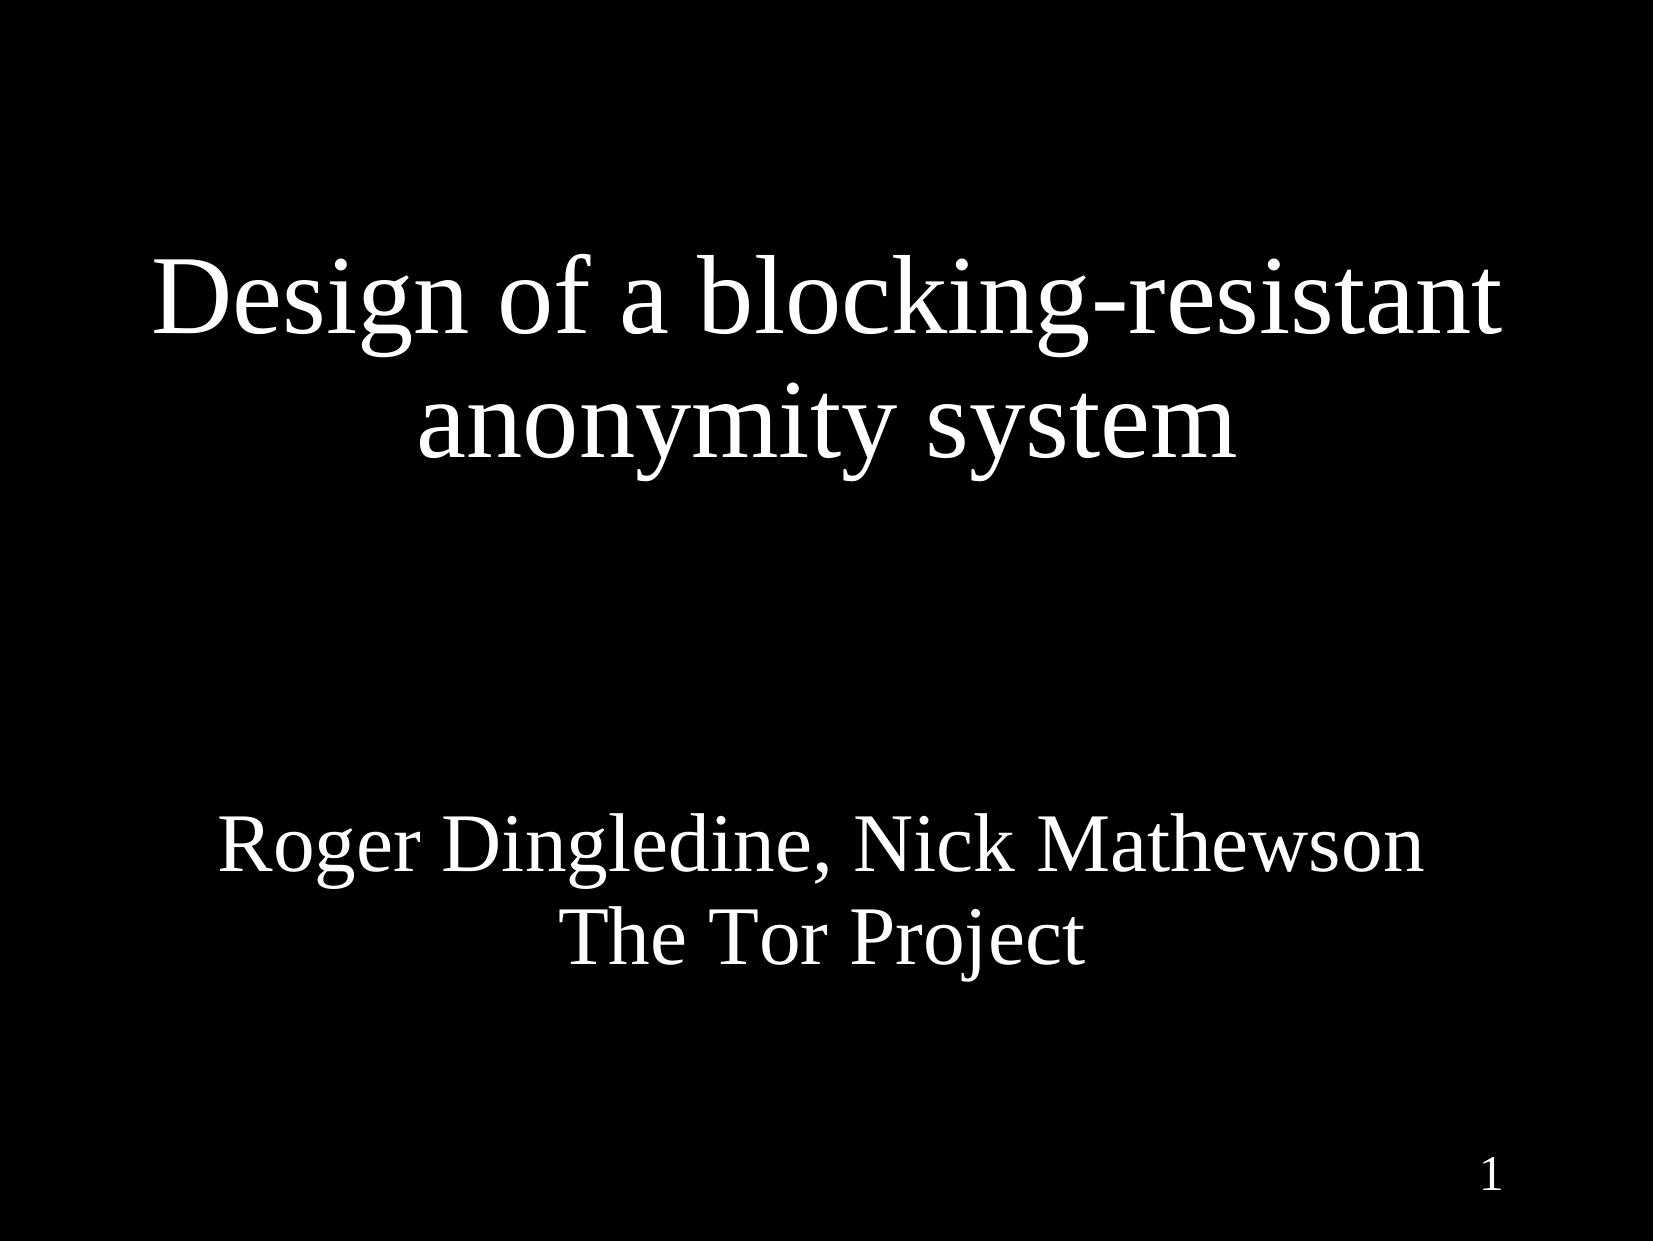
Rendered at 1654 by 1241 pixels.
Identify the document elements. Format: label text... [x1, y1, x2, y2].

title Design of a blocking-resistant anonymity system [90, 153, 1565, 562]
subtitle Roger Dingledine, Nick Mathewson The Tor Project [116, 311, 1528, 1106]
